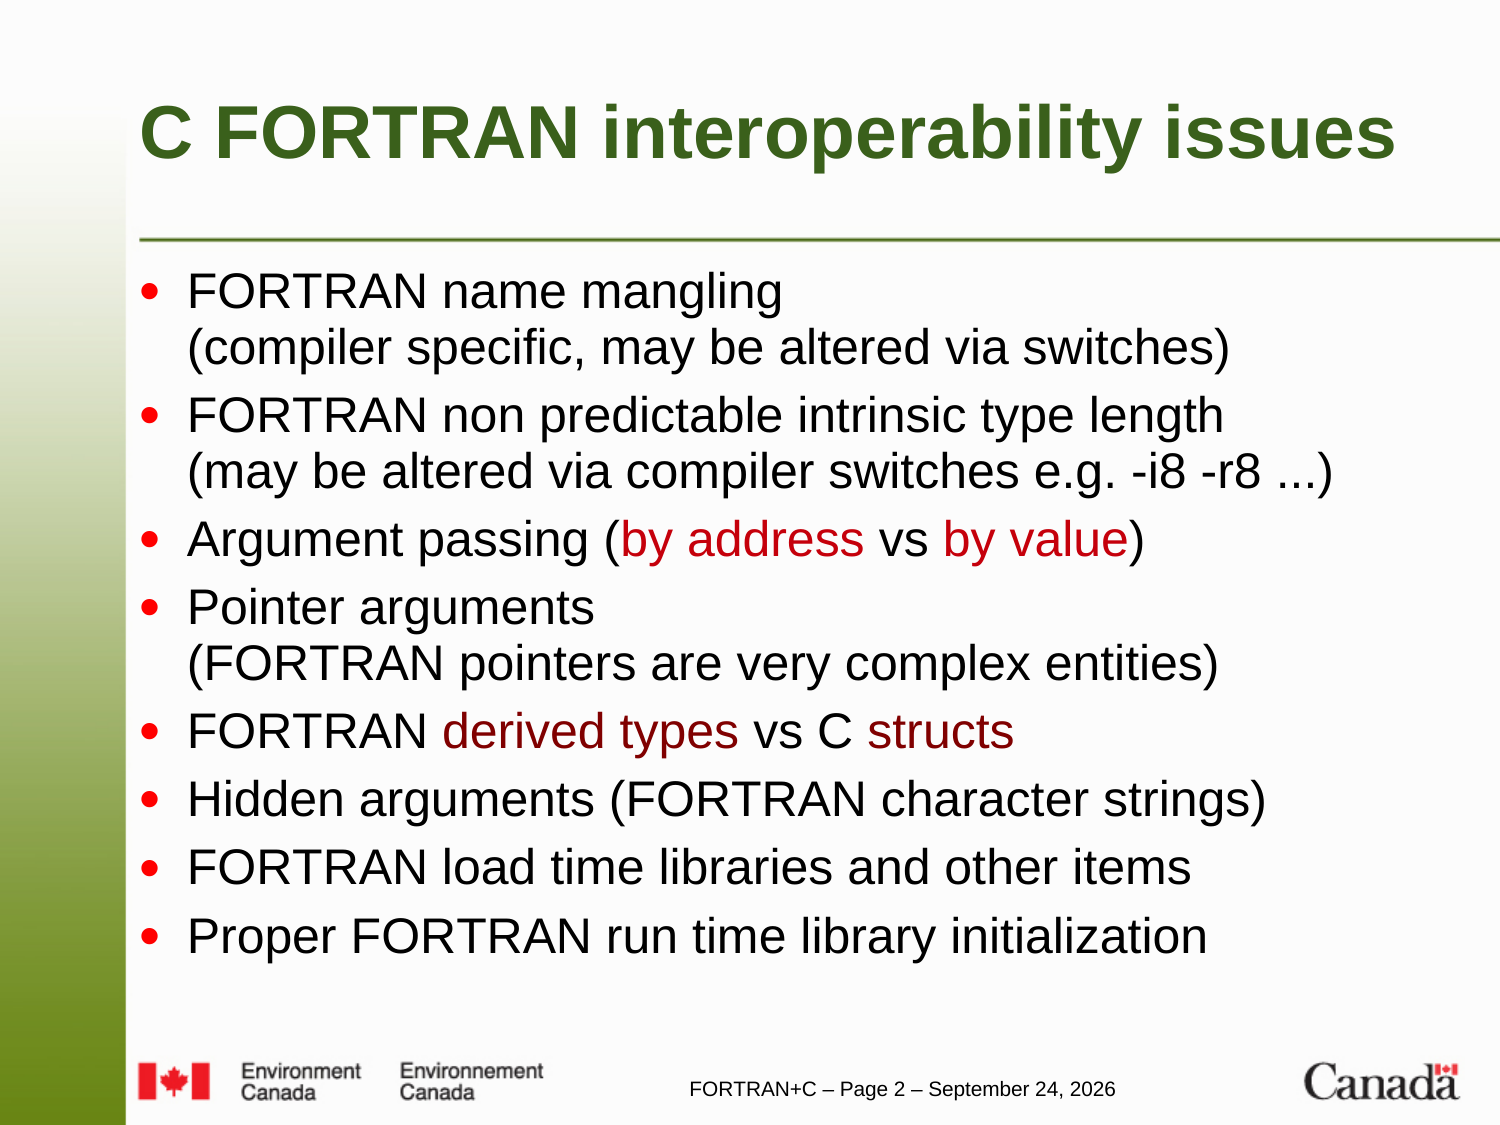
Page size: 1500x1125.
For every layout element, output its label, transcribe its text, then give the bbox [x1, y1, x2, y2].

list FORTRAN name mangling (compiler specific, may be altered via switches) FORTRAN non predictable intrinsic type length (may be altered via compiler switches e.g. -i8 -r8 ...) Argument passing (by address vs by value) Pointer arguments (FORTRAN pointers are very complex entities) FORTRAN derived types vs C structs Hidden arguments (FORTRAN character strings) FORTRAN load time libraries and other items Proper FORTRAN run time library initialization [125, 255, 1463, 1010]
title C FORTRAN interoperability issues [125, 45, 1463, 221]
picture [0, 0, 1500, 1125]
